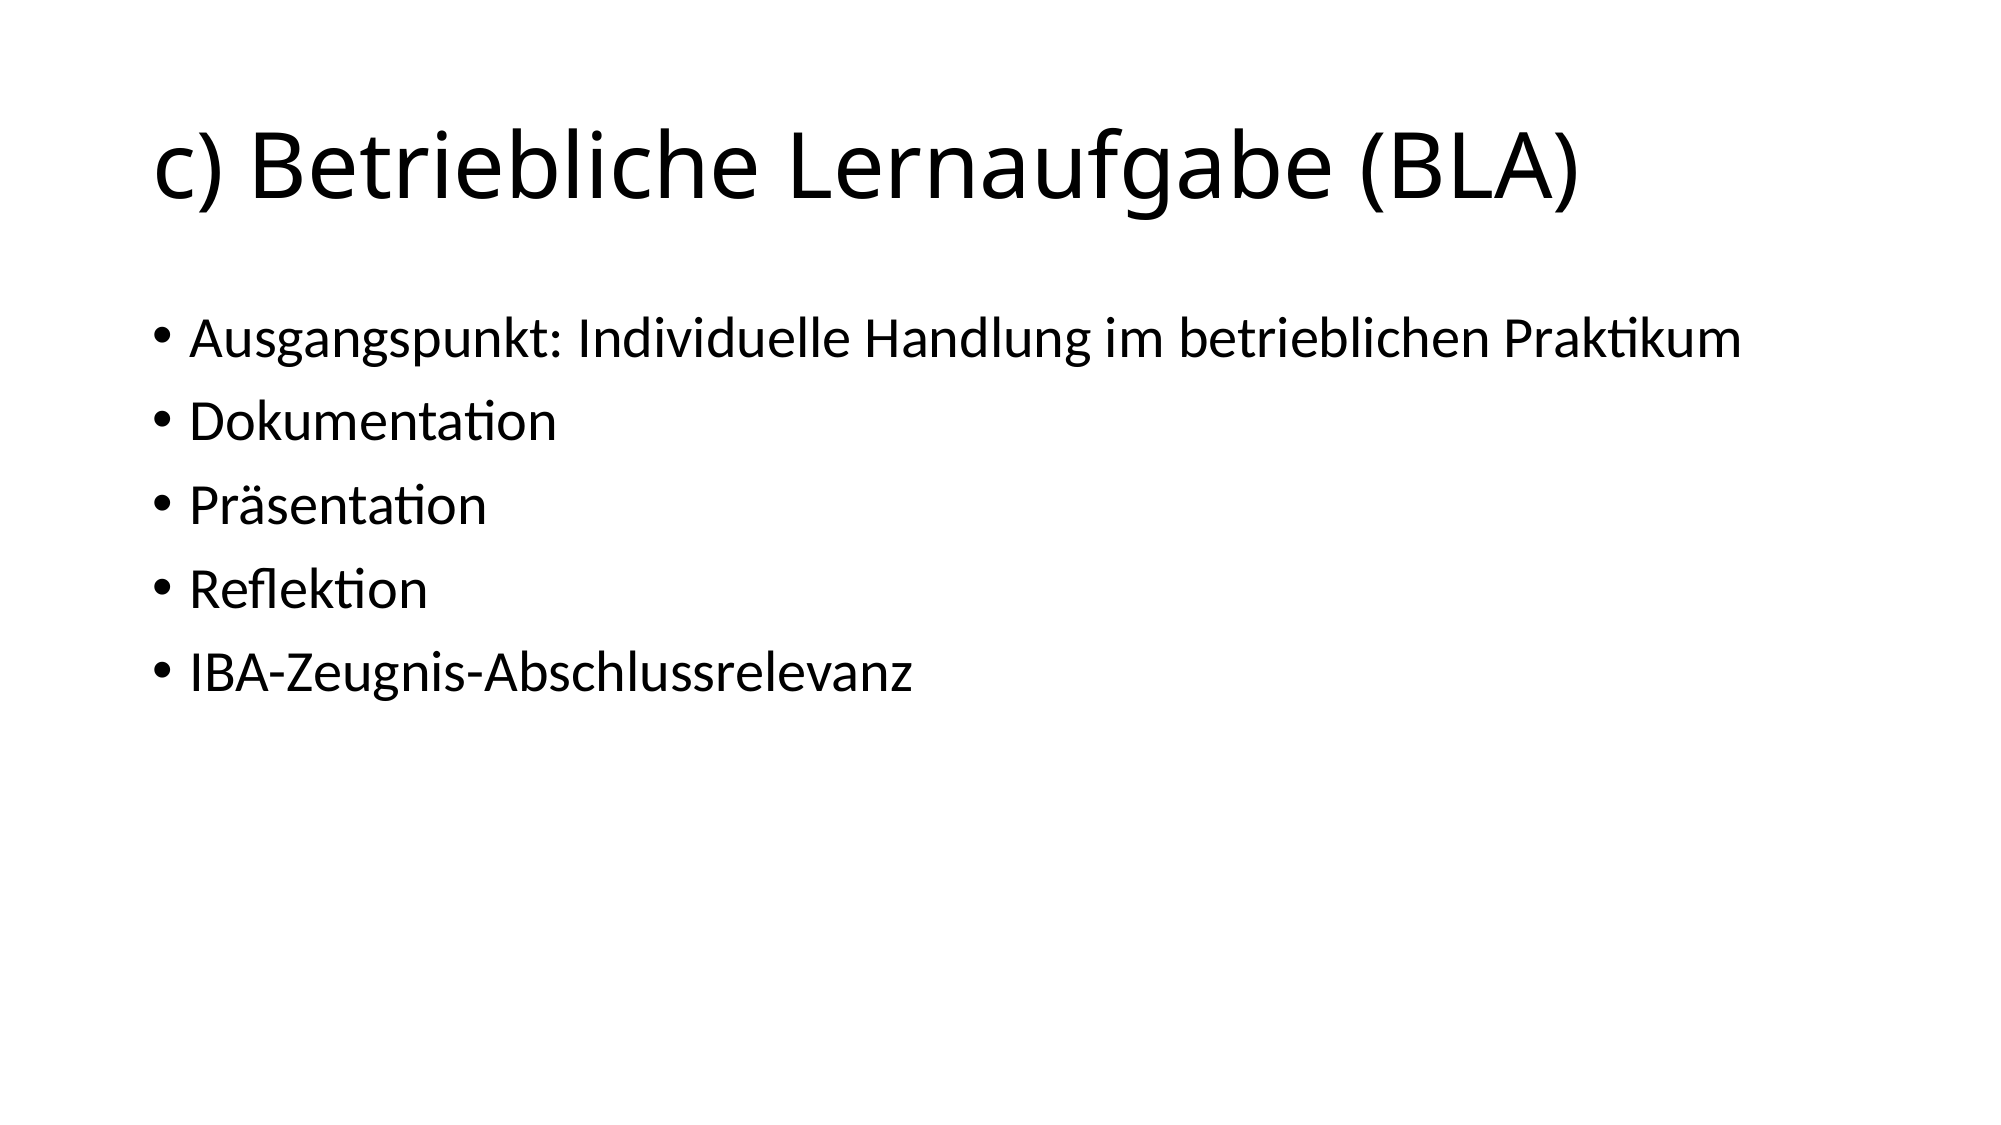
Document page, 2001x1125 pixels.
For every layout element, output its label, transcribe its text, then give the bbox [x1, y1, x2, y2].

title c) Betriebliche Lernaufgabe (BLA) [137, 59, 1863, 278]
list Ausgangspunkt: Individuelle Handlung im betrieblichen Praktikum Dokumentation Präsentation Reflektion IBA-Zeugnis-Abschlussrelevanz [137, 299, 1863, 1014]
